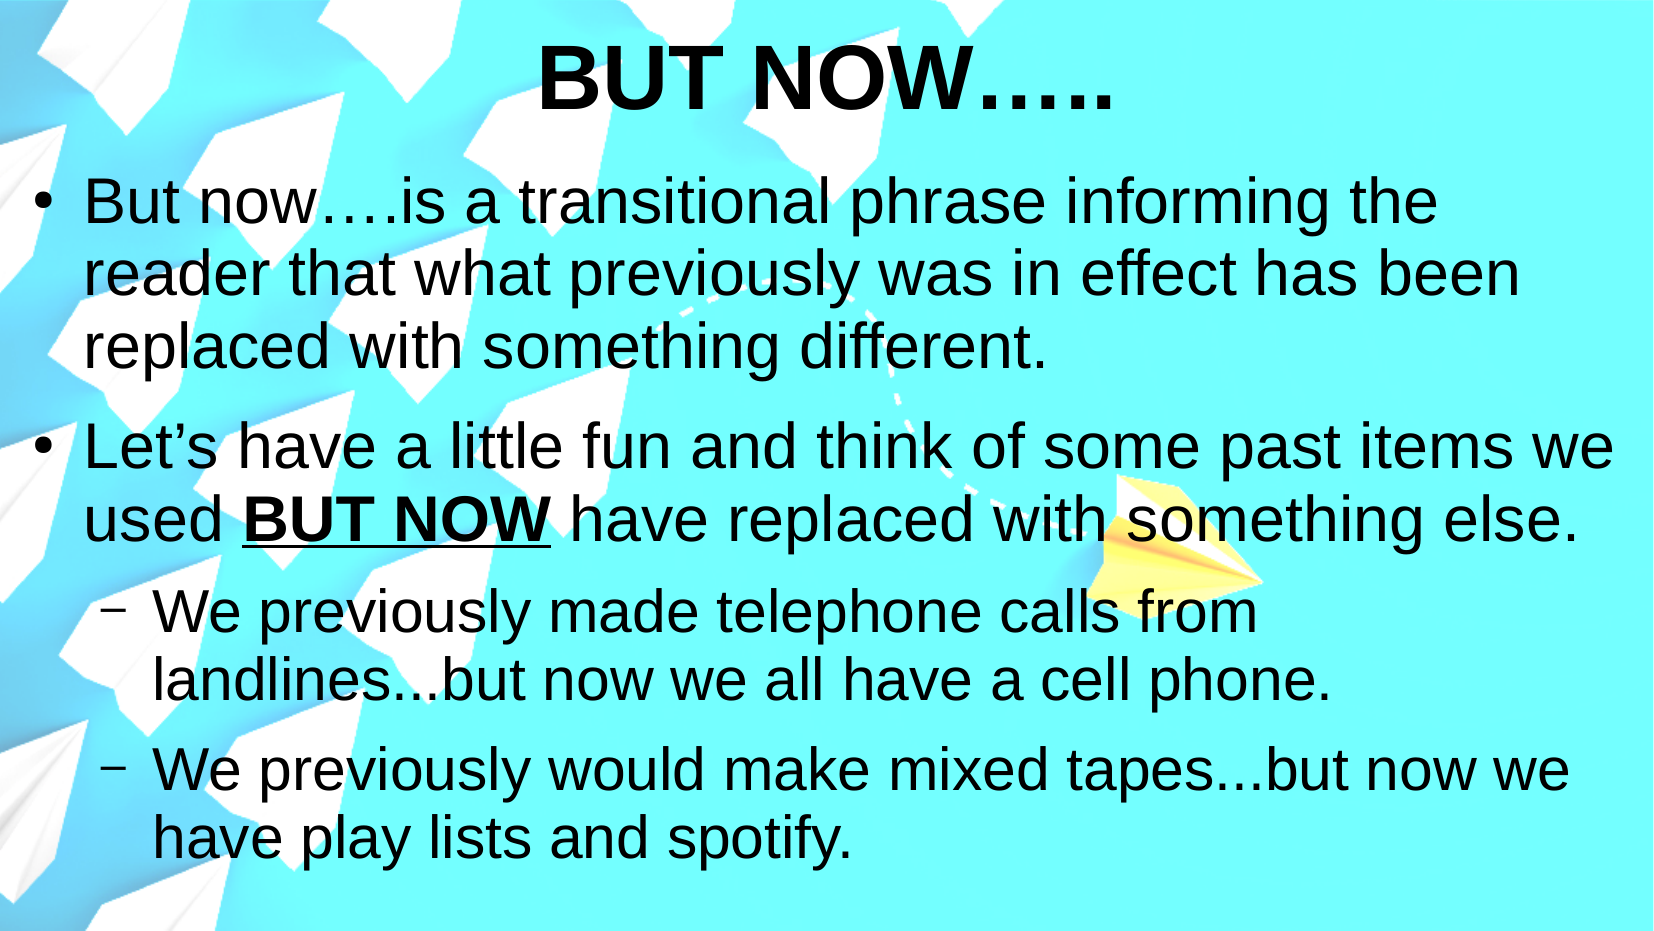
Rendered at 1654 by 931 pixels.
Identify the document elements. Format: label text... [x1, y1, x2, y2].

title BUT NOW….. [82, 0, 1571, 156]
picture [0, 0, 1654, 931]
list But now….is a transitional phrase informing the reader that what previously was in effect has been replaced with something different. Let’s have a little fun and think of some past items we used BUT NOW have replaced with something else. We previously made telephone calls from landlines...but now we all have a cell phone. We previously would make mixed tapes...but now we have play lists and spotify. [15, 165, 1621, 931]
